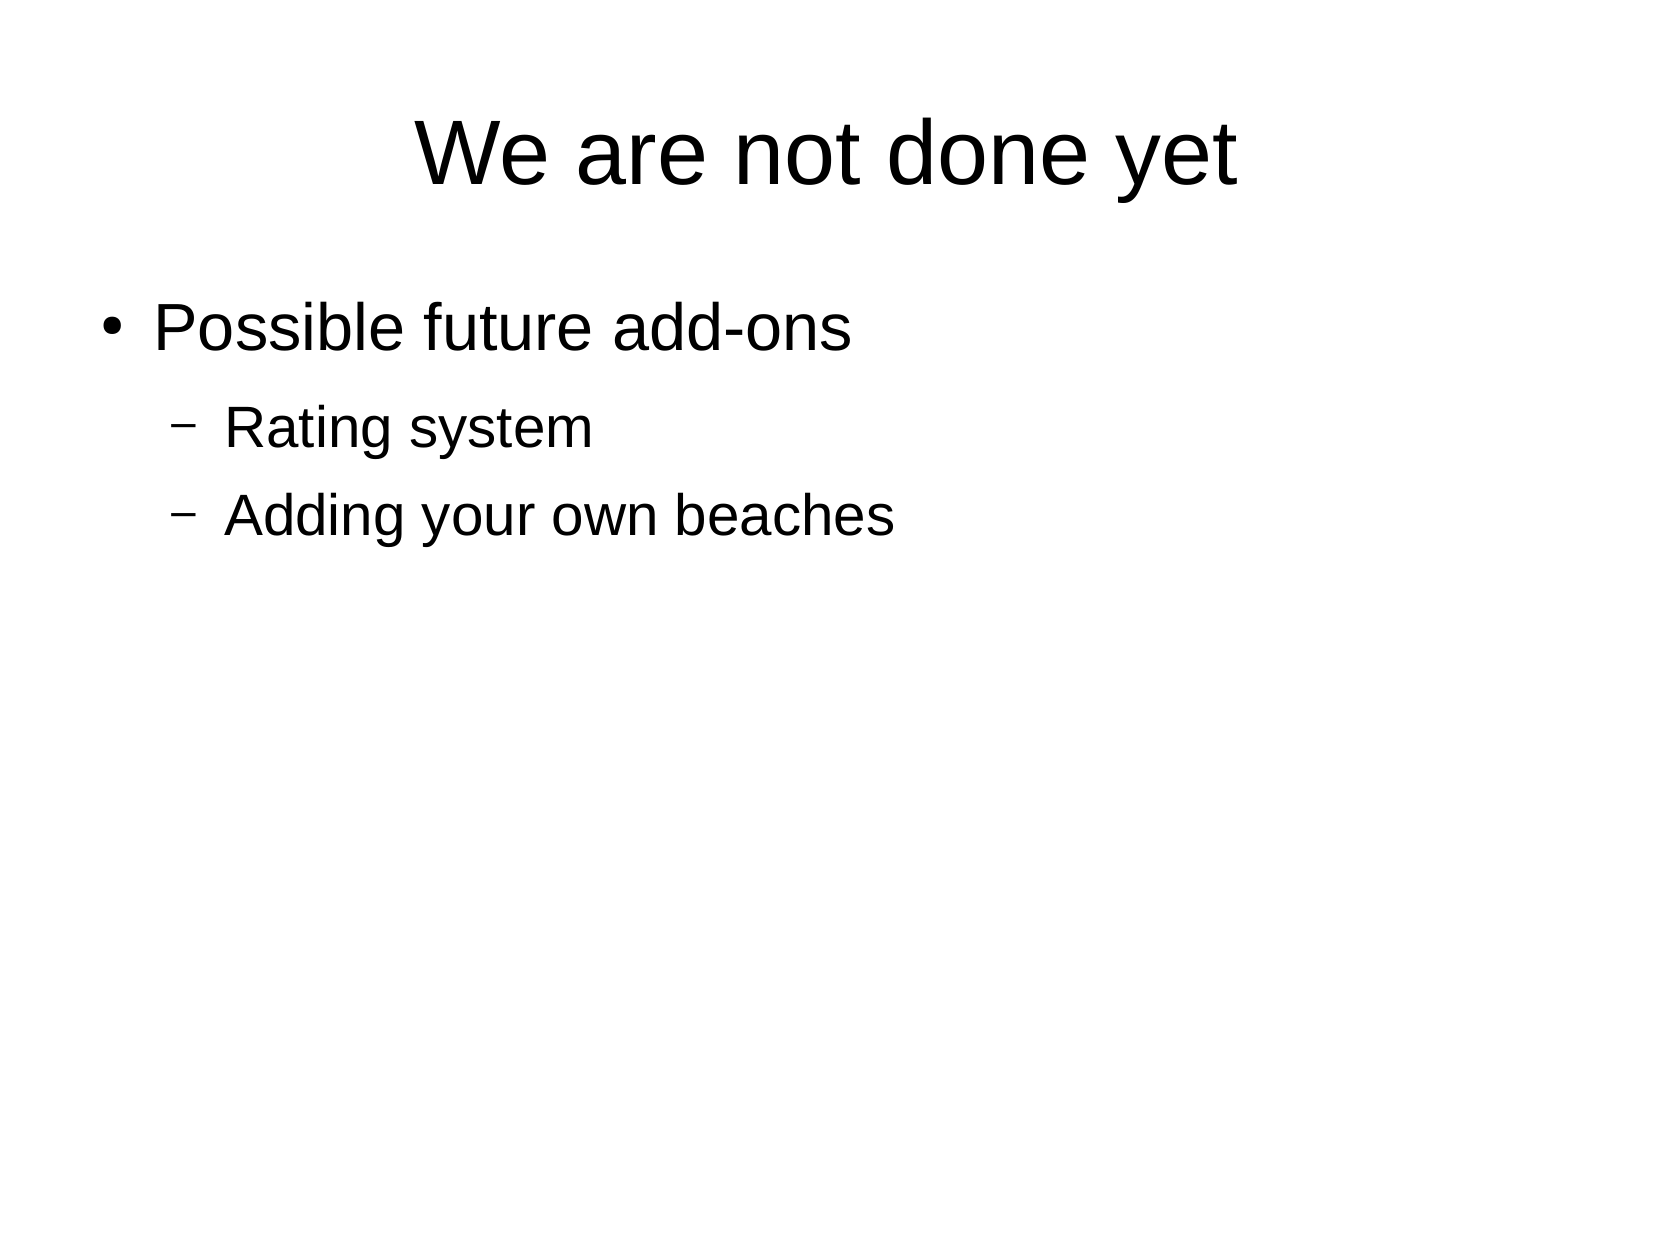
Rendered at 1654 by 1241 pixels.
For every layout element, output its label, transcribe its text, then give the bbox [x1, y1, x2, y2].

list Possible future add-ons Rating system Adding your own beaches [82, 290, 1538, 1010]
title We are not done yet [82, 49, 1571, 257]
